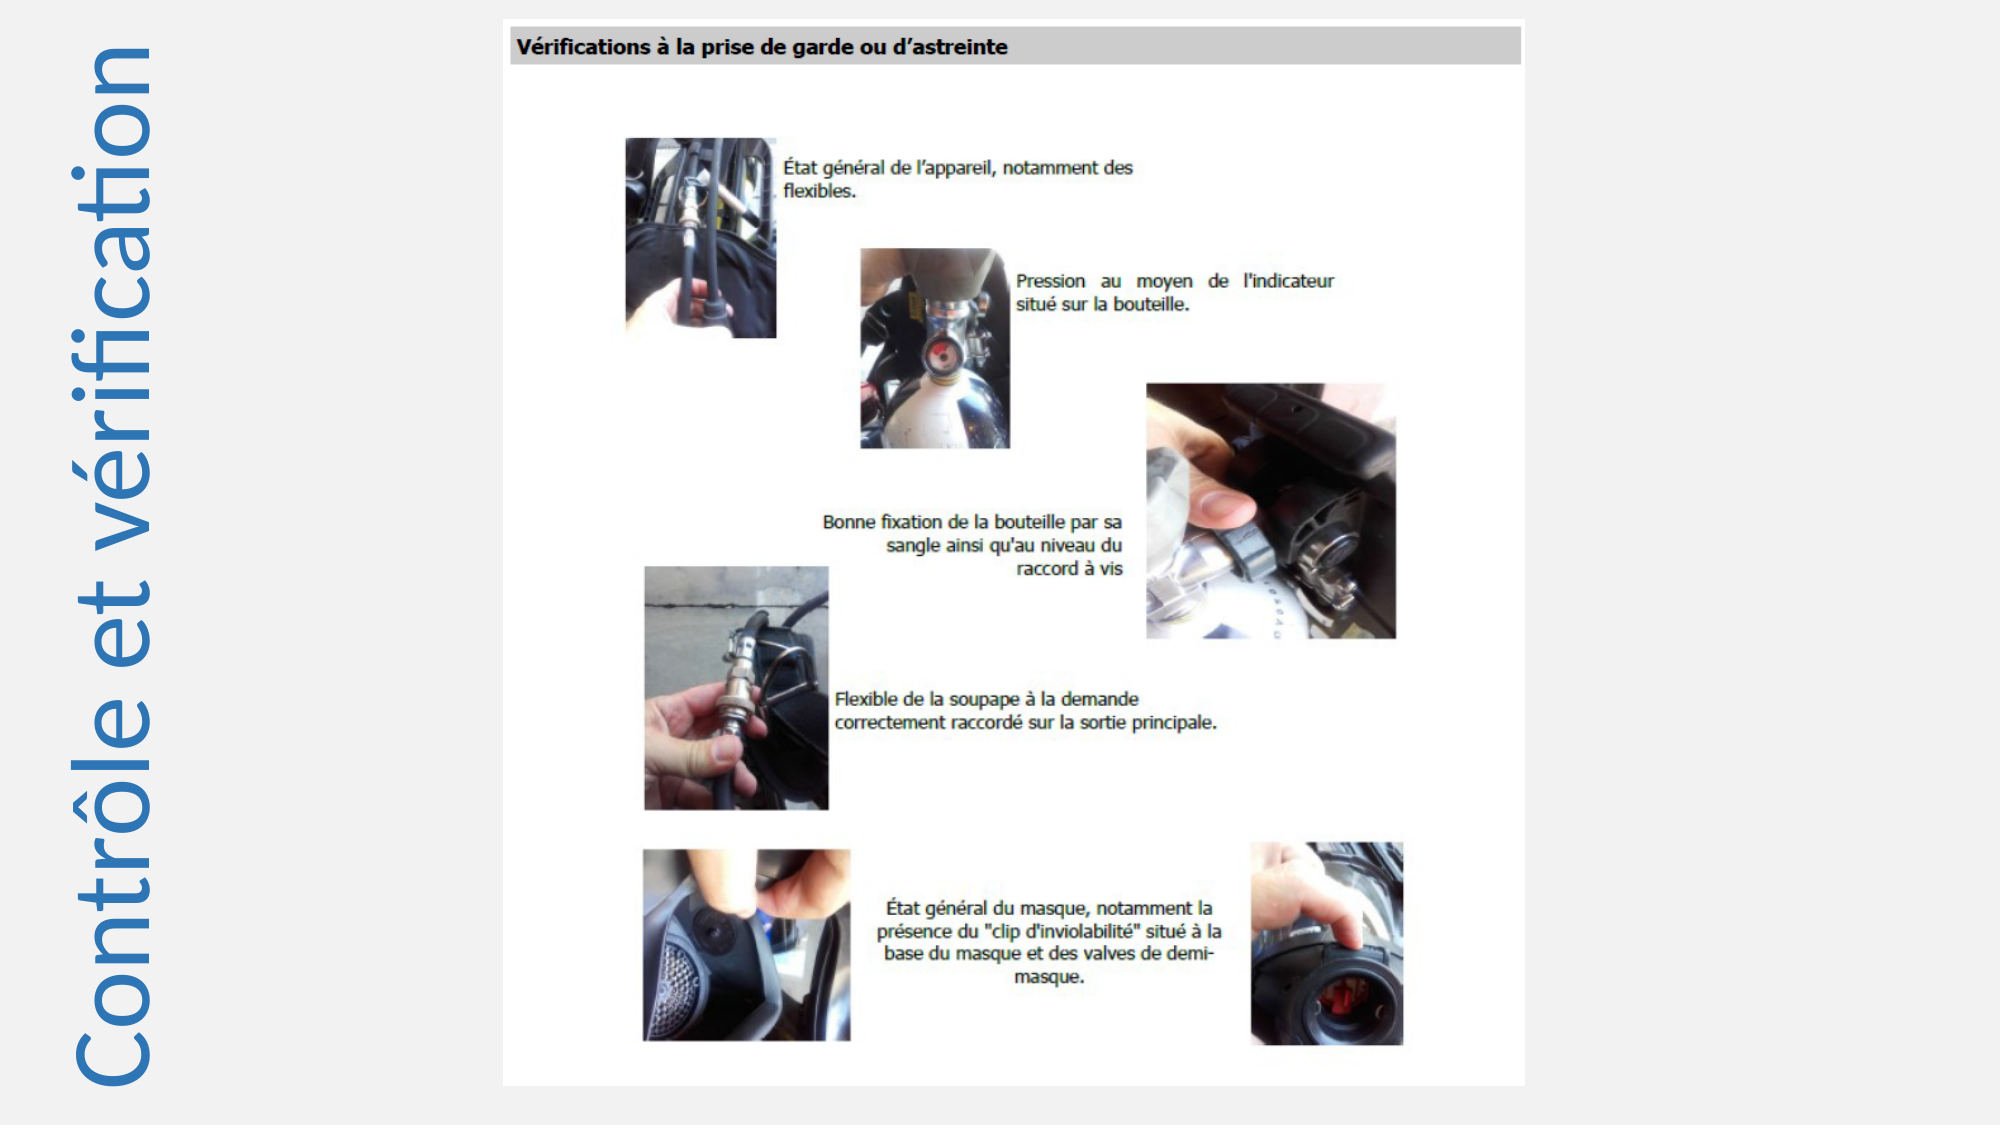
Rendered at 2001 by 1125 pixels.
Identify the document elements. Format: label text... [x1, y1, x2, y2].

picture [503, 20, 1525, 1086]
text_box Contrôle et vérification [29, 0, 181, 1106]
